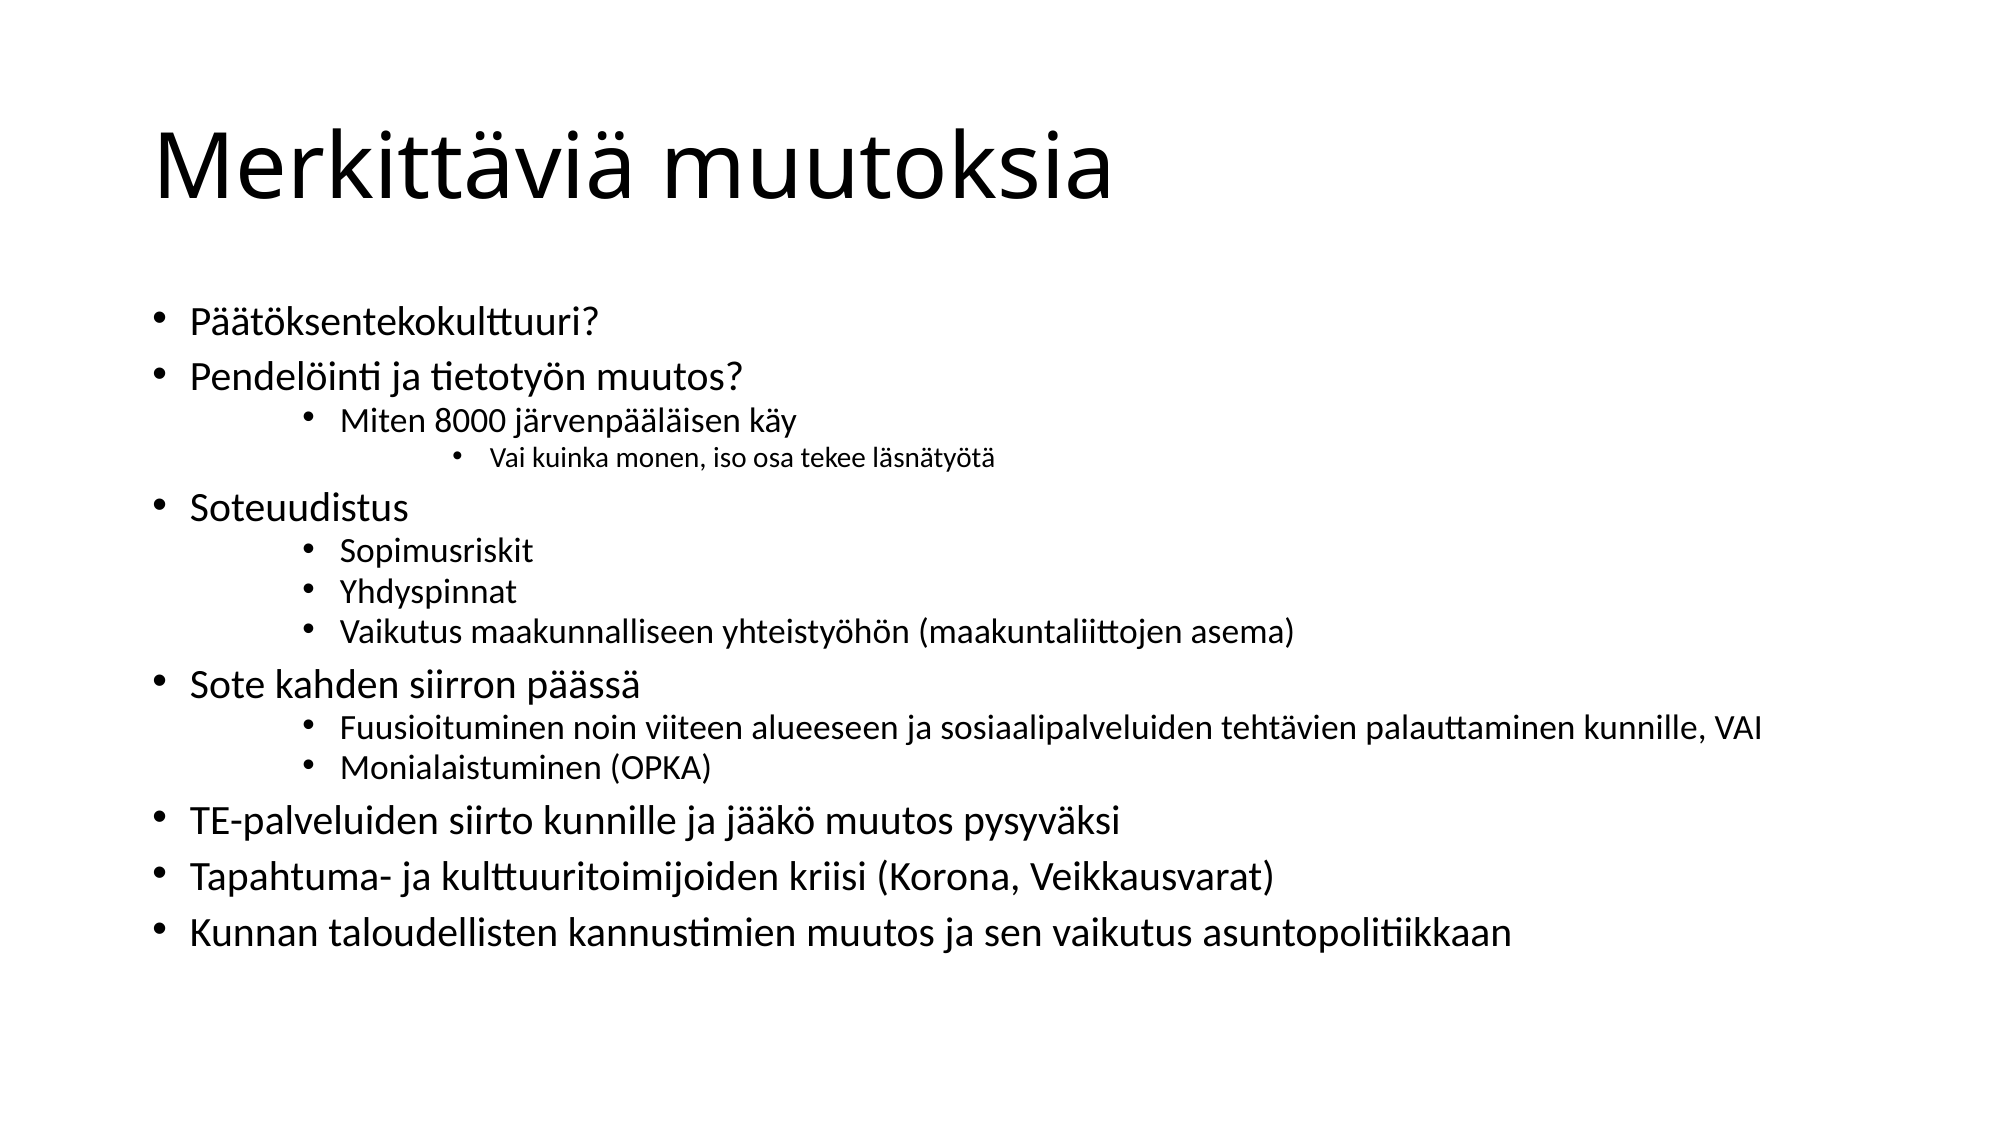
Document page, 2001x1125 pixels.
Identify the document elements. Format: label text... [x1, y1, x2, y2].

list Päätöksentekokulttuuri? Pendelöinti ja tietotyön muutos? Miten 8000 järvenpääläisen käy Vai kuinka monen, iso osa tekee läsnätyötä Soteuudistus Sopimusriskit Yhdyspinnat Vaikutus maakunnalliseen yhteistyöhön (maakuntaliittojen asema) Sote kahden siirron päässä Fuusioituminen noin viiteen alueeseen ja sosiaalipalveluiden tehtävien palauttaminen kunnille, VAI Monialaistuminen (OPKA) TE-palveluiden siirto kunnille ja jääkö muutos pysyväksi Tapahtuma- ja kulttuuritoimijoiden kriisi (Korona, Veikkausvarat) Kunnan taloudellisten kannustimien muutos ja sen vaikutus asuntopolitiikkaan [137, 299, 1863, 1014]
title Merkittäviä muutoksia [137, 59, 1863, 278]
